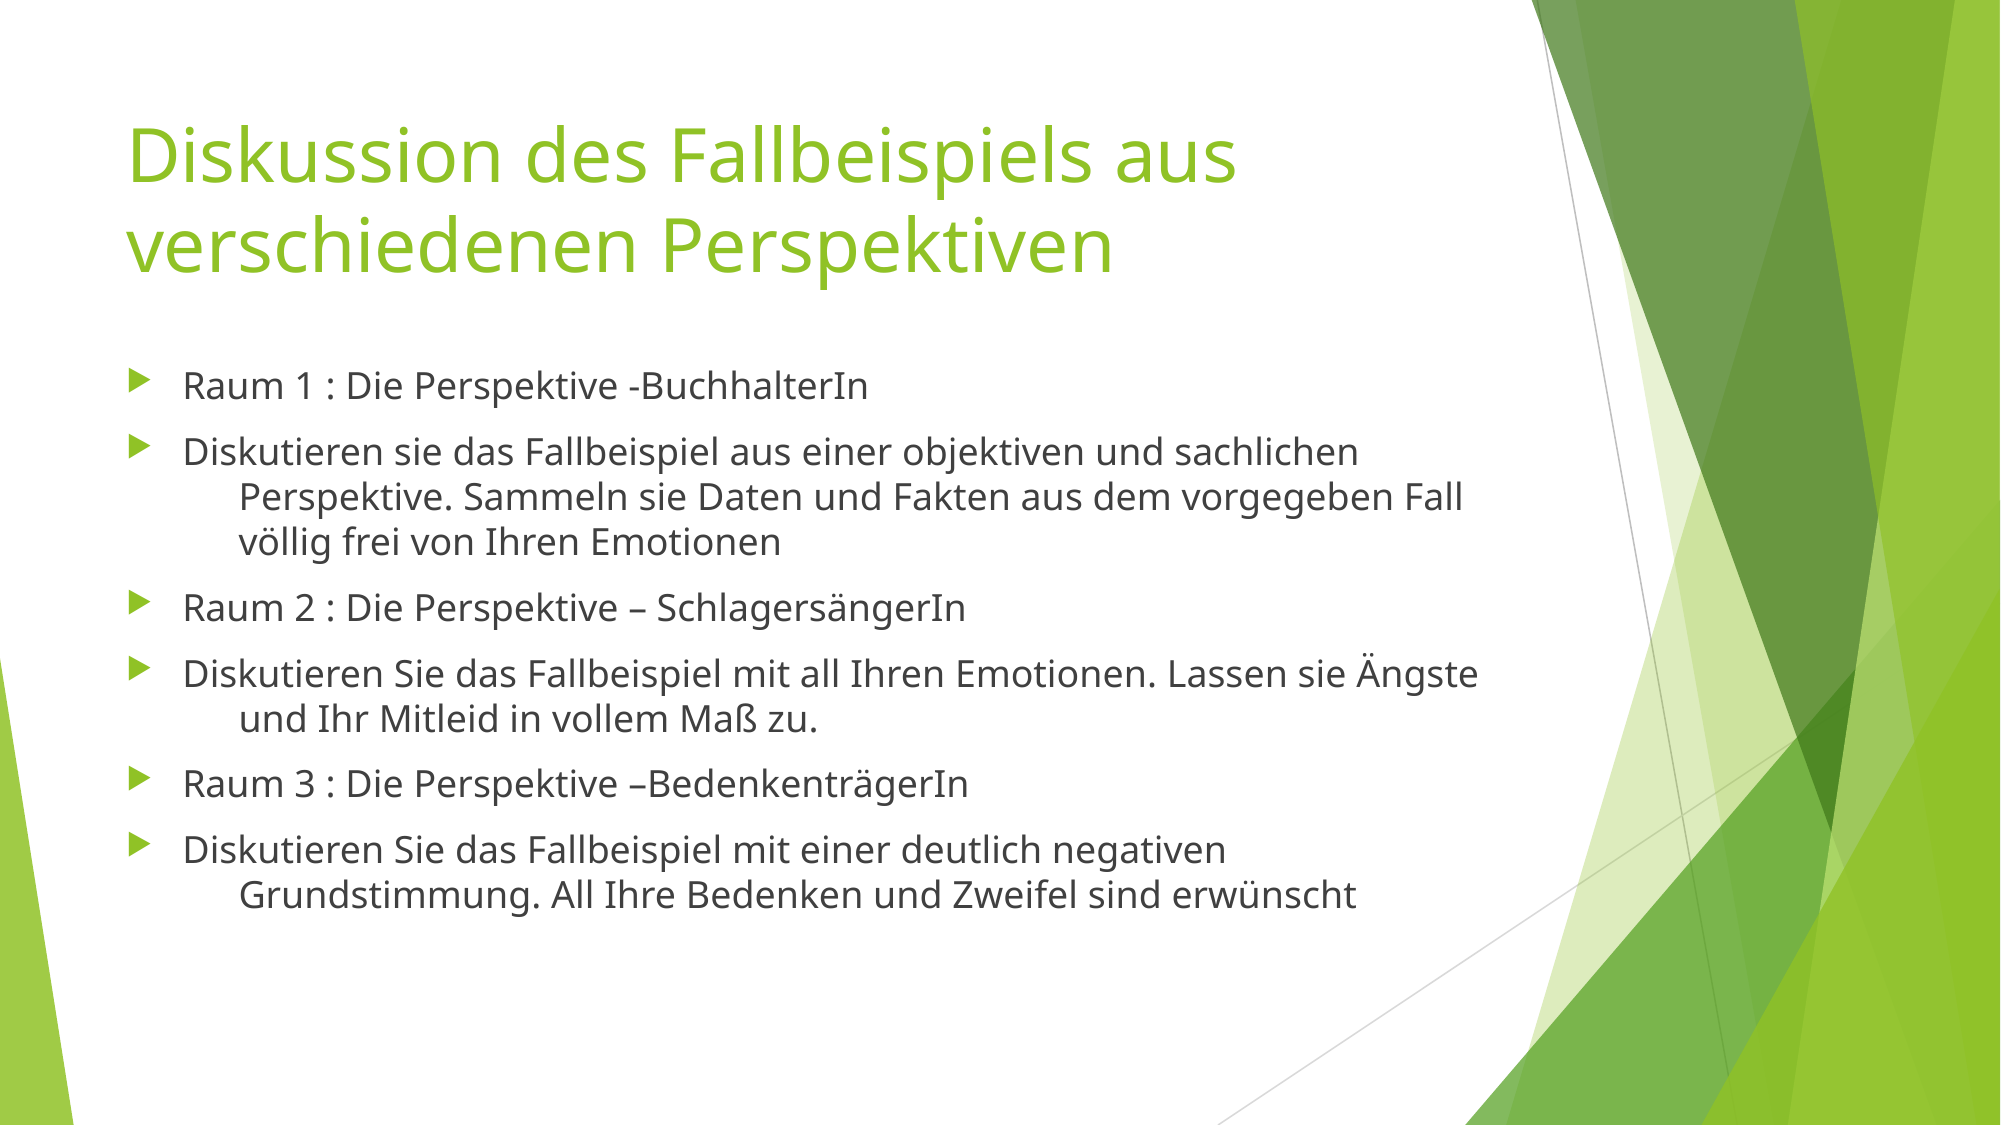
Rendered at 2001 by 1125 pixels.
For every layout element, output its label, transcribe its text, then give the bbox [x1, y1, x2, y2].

title Diskussion des Fallbeispiels aus verschiedenen Perspektiven [111, 99, 1522, 317]
list Raum 1 : Die Perspektive -BuchhalterIn Diskutieren sie das Fallbeispiel aus einer objektiven und sachlichen Perspektive. Sammeln sie Daten und Fakten aus dem vorgegeben Fall völlig frei von Ihren Emotionen Raum 2 : Die Perspektive – SchlagersängerIn Diskutieren Sie das Fallbeispiel mit all Ihren Emotionen. Lassen sie Ängste und Ihr Mitleid in vollem Maß zu. Raum 3 : Die Perspektive –BedenkenträgerIn Diskutieren Sie das Fallbeispiel mit einer deutlich negativen Grundstimmung. All Ihre Bedenken und Zweifel sind erwünscht [111, 354, 1522, 992]
